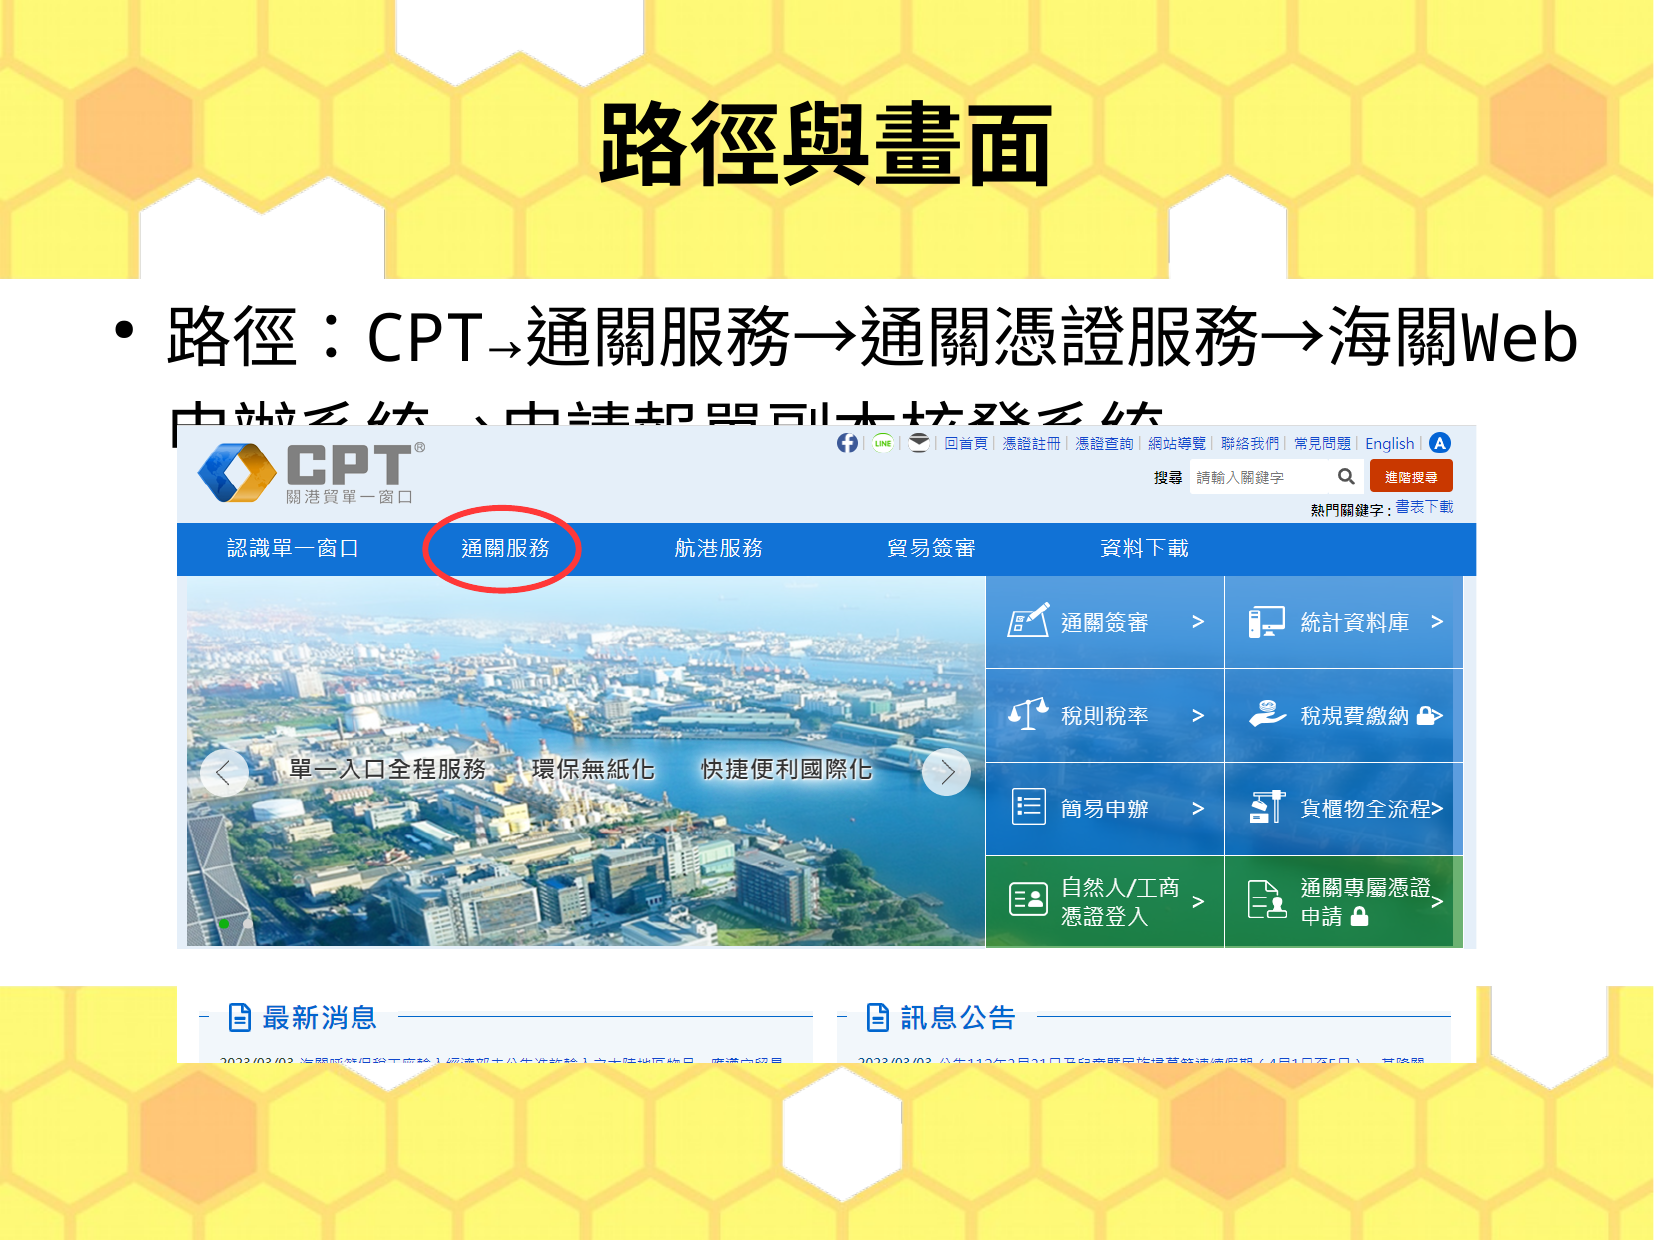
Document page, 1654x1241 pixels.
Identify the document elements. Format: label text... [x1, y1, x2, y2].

list 路徑：CPT→通關服務→通關憑證服務→海關Web申辦系統→申請報單副本核發系統 [94, 283, 1583, 1123]
title 路徑與畫面 [82, 5, 1571, 272]
picture [0, 0, 1654, 279]
picture [0, 986, 1654, 1240]
picture [177, 425, 1477, 1063]
text_box [425, 507, 579, 591]
